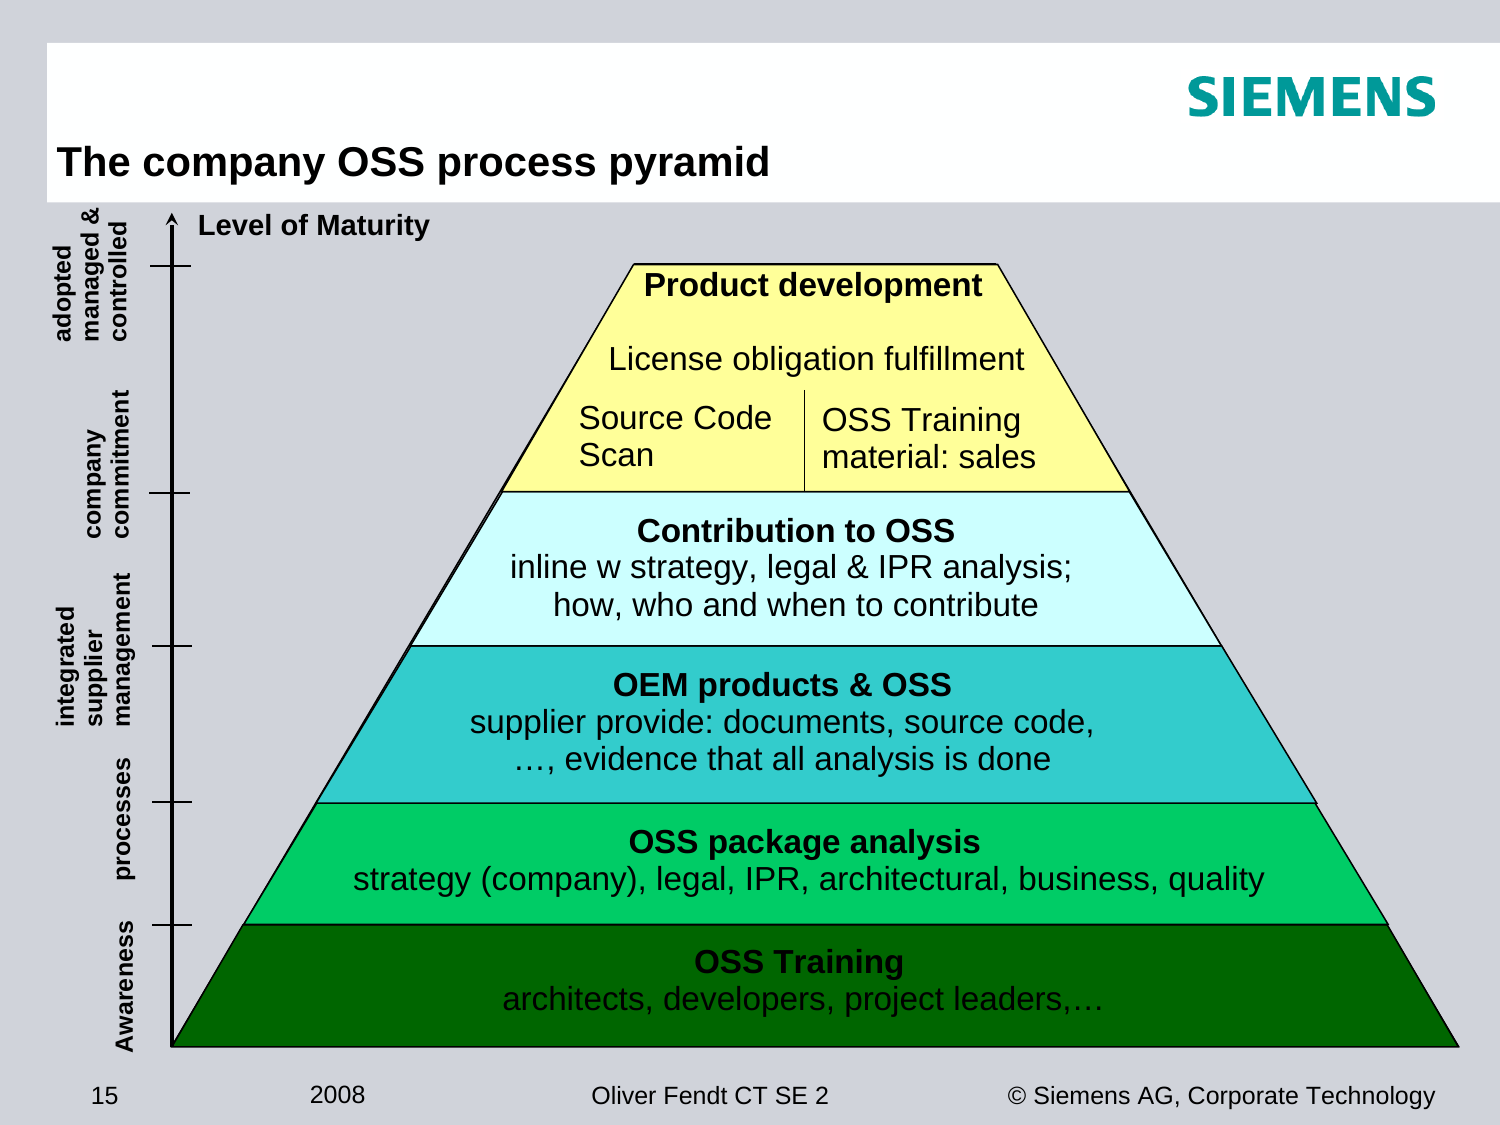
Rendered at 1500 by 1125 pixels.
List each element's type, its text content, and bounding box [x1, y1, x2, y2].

title The company OSS process pyramid [56, 52, 1064, 186]
text_box OSS Training architects, developers, project leaders,… [379, 943, 1230, 1018]
text_box OSS Training material: sales [821, 401, 1067, 476]
text_box company commitment [77, 390, 134, 540]
text_box [174, 611, 1459, 1047]
text_box integrated supplier management [51, 490, 136, 728]
text_box Product development [643, 266, 984, 304]
text_box [488, 263, 1143, 512]
text_box Level of Maturity [197, 209, 431, 243]
picture [1181, 69, 1444, 123]
text_box OEM products & OSS supplier provide: documents, source code, …, evidence that all analysis is done [365, 666, 1201, 778]
text_box adopted managed & controlled [47, 199, 132, 343]
text_box OSS package analysis strategy (company), legal, IPR, architectural, business, quality [353, 823, 1267, 899]
text_box Contribution to OSS inline w strategy, legal & IPR analysis; how, who and when to contribute [392, 512, 1201, 624]
text_box Source Code Scan [578, 399, 793, 474]
text_box processes [107, 756, 136, 882]
text_box License obligation fulfillment [608, 340, 1146, 378]
text_box Awareness [110, 920, 139, 1054]
